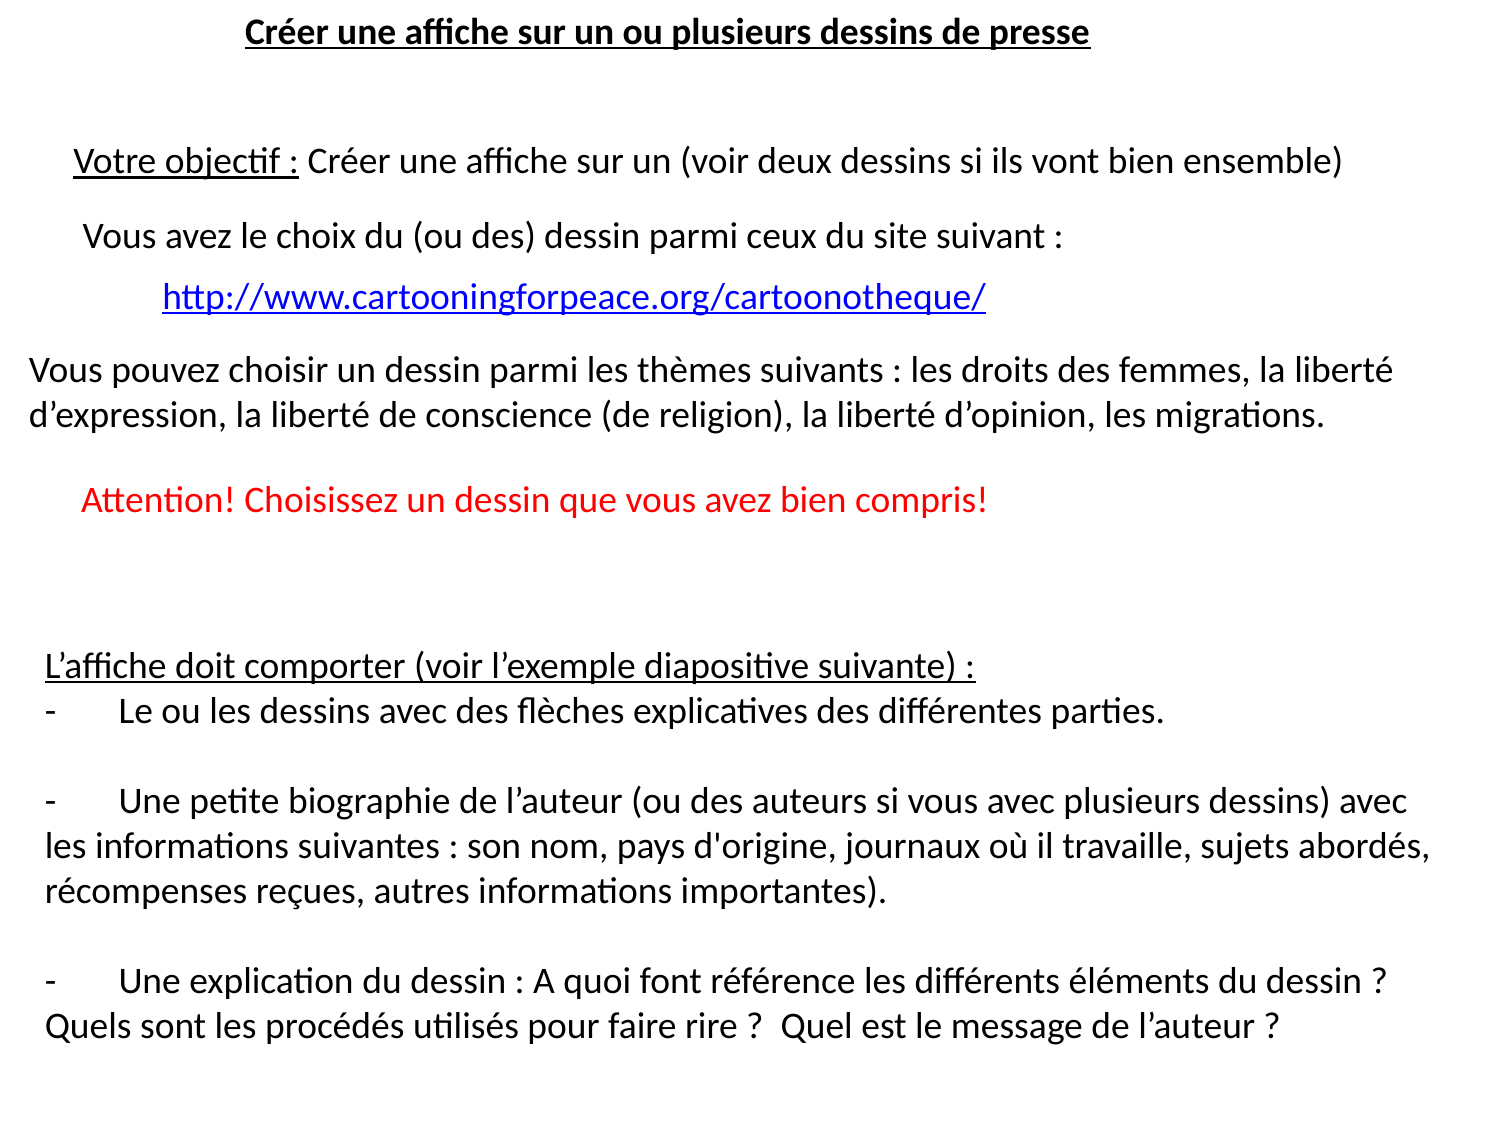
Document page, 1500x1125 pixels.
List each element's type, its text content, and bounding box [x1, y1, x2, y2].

text_box Attention! Choisissez un dessin que vous avez bien compris! [66, 467, 1005, 528]
text_box Vous pouvez choisir un dessin parmi les thèmes suivants : les droits des femmes, la liberté d’expression, la liberté de conscience (de religion), la liberté d’opinion, les migrations. [14, 338, 1483, 443]
text_box Votre objectif : Créer une affiche sur un (voir deux dessins si ils vont bien ensemble) [58, 128, 1376, 189]
text_box Vous avez le choix du (ou des) dessin parmi ceux du site suivant : [67, 204, 1080, 264]
text_box Créer une affiche sur un ou plusieurs dessins de presse [230, 0, 1223, 60]
text_box L’affiche doit comporter (voir l’exemple diapositive suivante) : - Le ou les dessins avec des flèches explicatives des différentes parties. - Une petite biographie de l’auteur (ou des auteurs si vous avec plusieurs dessins) avec les informations suivantes : son nom, pays d'origine, journaux où il travaille, sujets abordés, récompenses reçues, autres informations importantes). - Une explication du dessin : A quoi font référence les différents éléments du dessin ? Quels sont les procédés utilisés pour faire rire ? Quel est le message de l’auteur ? [30, 633, 1448, 1054]
text_box http://www.cartooningforpeace.org/cartoonotheque/ [147, 264, 1055, 325]
